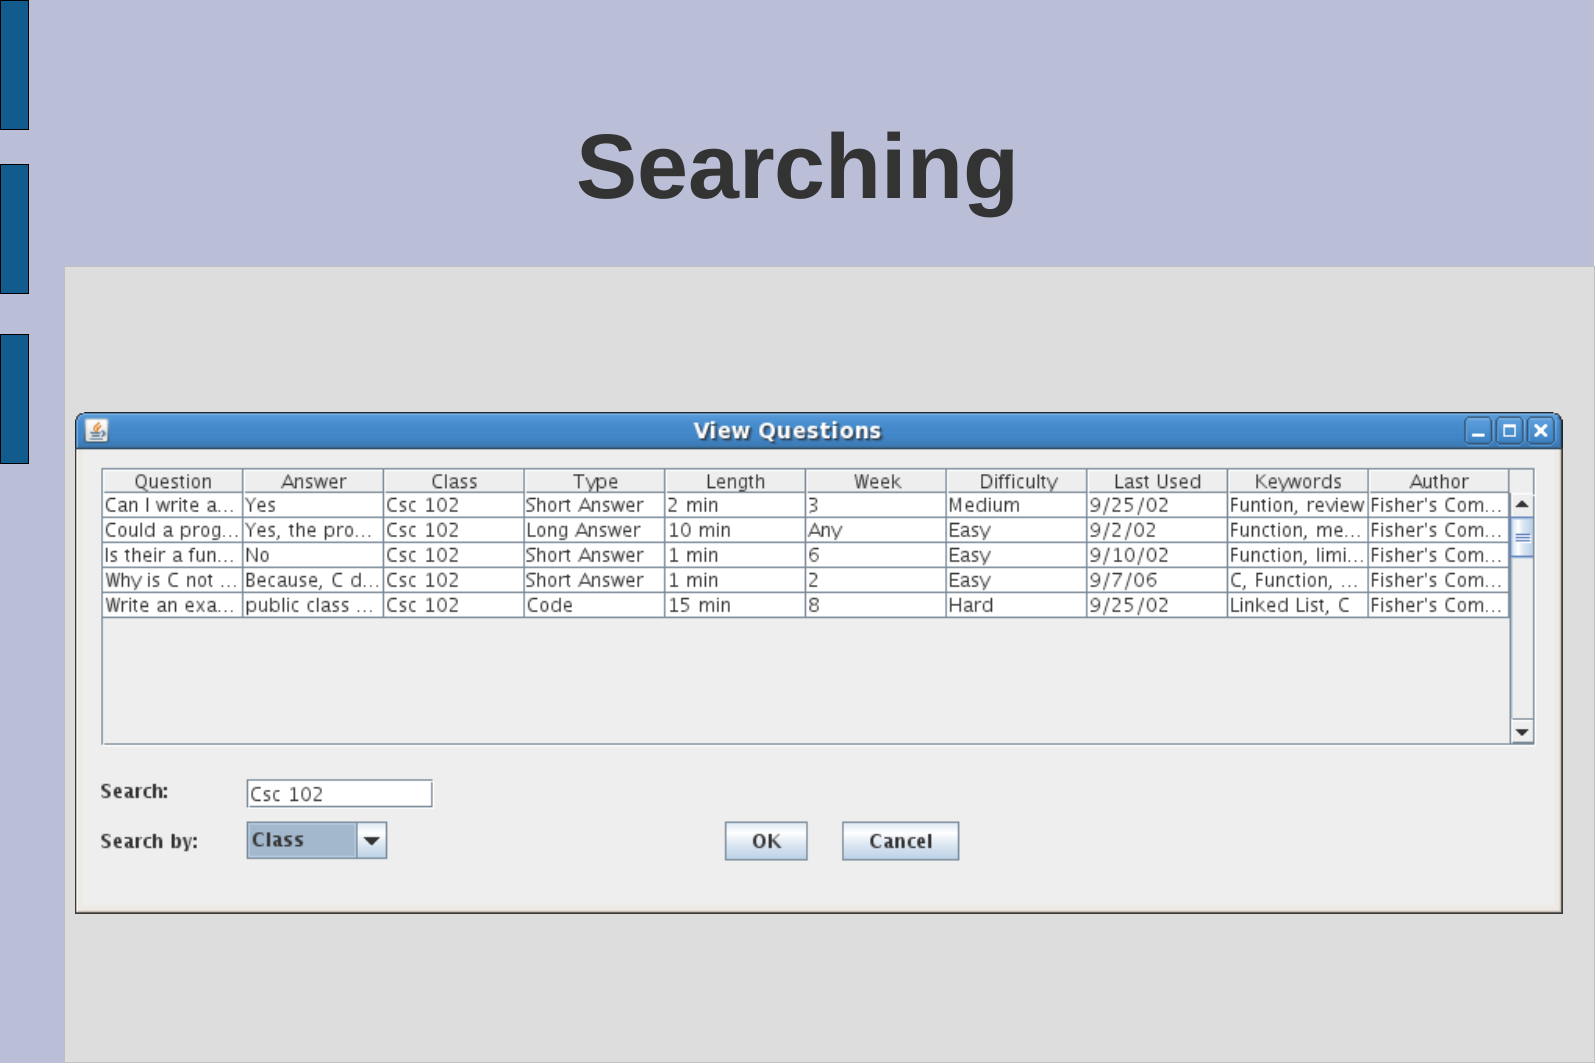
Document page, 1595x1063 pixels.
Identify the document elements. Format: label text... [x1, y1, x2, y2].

title Searching [117, 85, 1479, 249]
picture [75, 412, 1563, 914]
